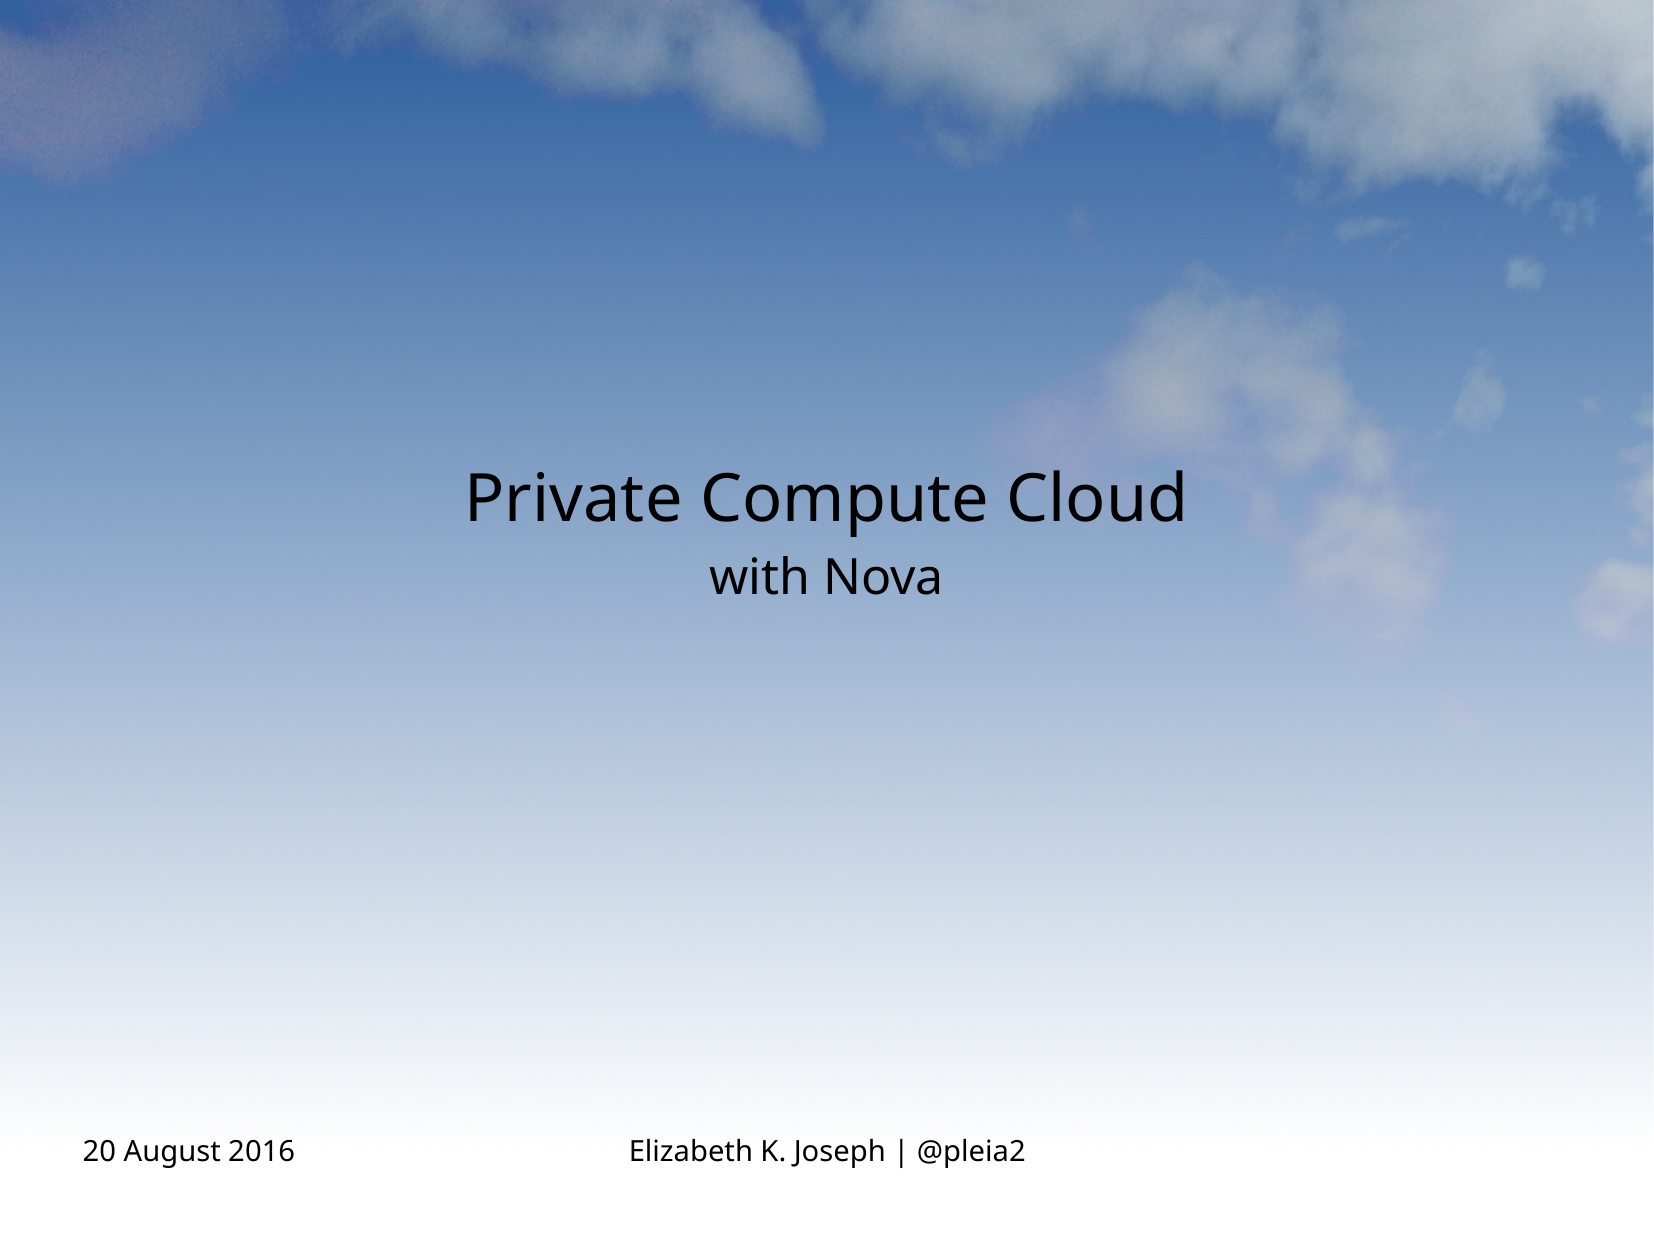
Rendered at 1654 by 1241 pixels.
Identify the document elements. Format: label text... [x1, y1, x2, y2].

picture [0, 0, 1654, 1241]
subtitle Private Compute Cloud with Nova [82, 49, 1571, 1010]
